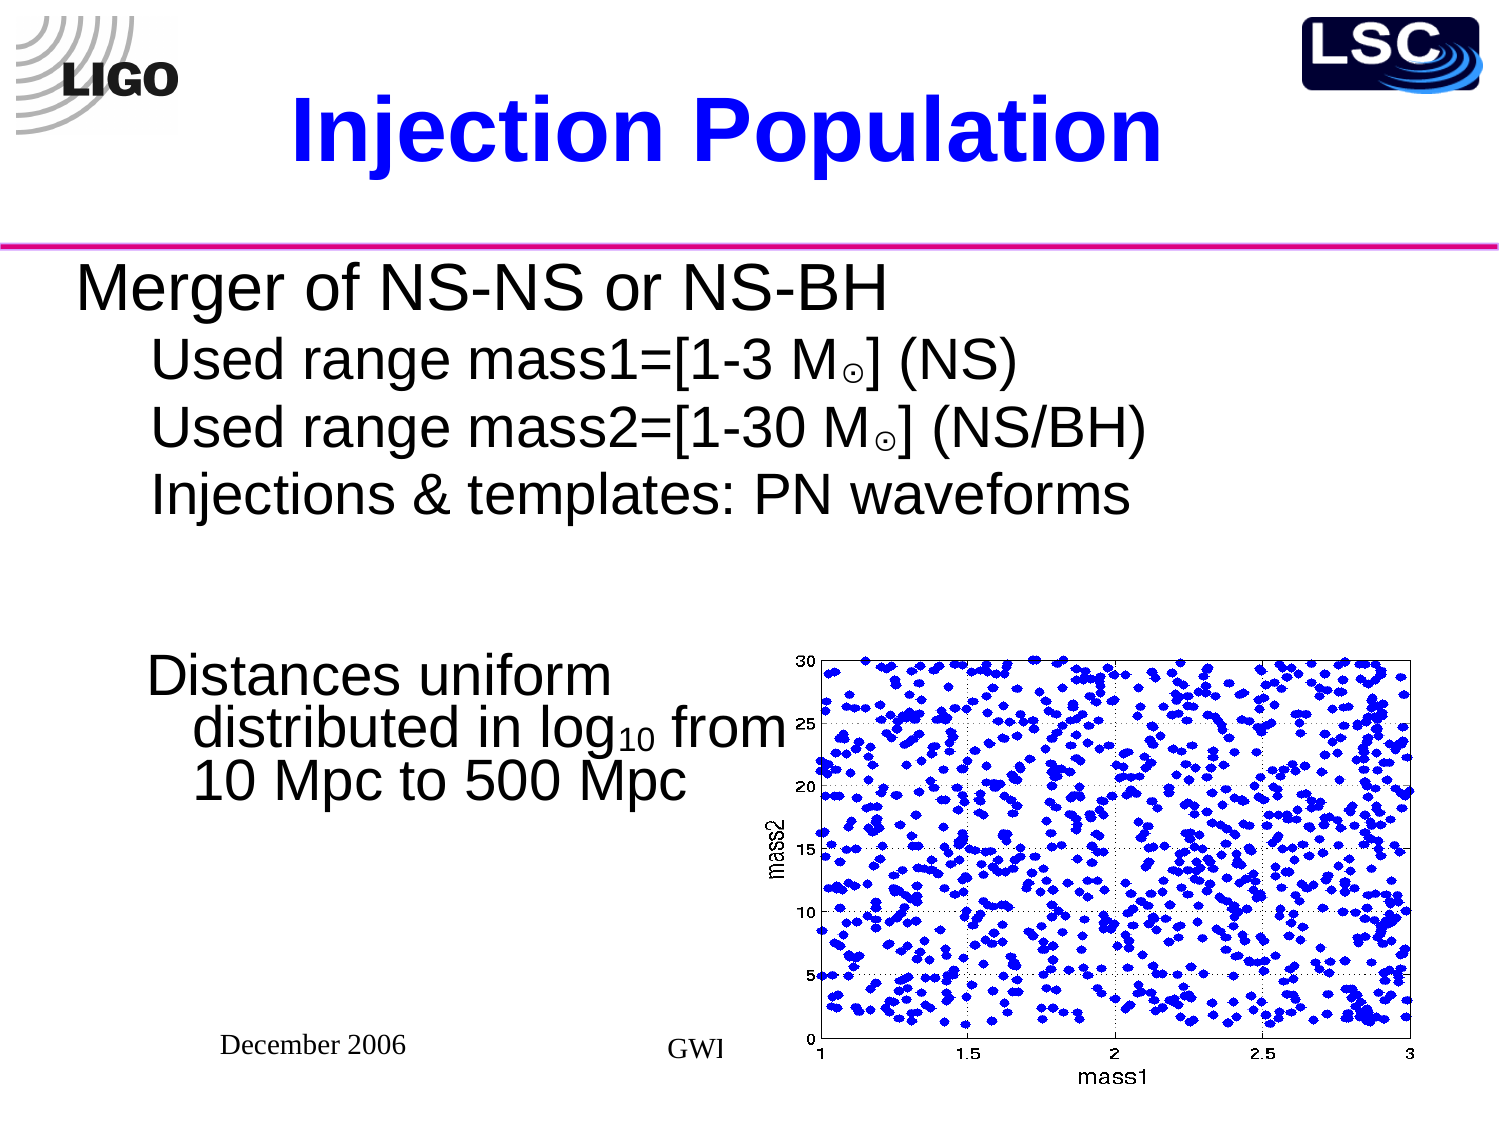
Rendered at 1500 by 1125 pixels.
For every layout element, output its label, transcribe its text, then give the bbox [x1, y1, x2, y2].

picture [722, 624, 1482, 1090]
title Injection Population [210, 19, 1246, 255]
list Merger of NS-NS or NS-BH Used range mass1=[1-3 M⊙] (NS) Used range mass2=[1-30 M⊙] (NS/BH) Injections & templates: PN waveforms [74, 262, 1425, 722]
picture [1302, 17, 1483, 94]
list Distances uniform distributed in log10 from 10 Mpc to 500 Mpc [71, 653, 796, 986]
